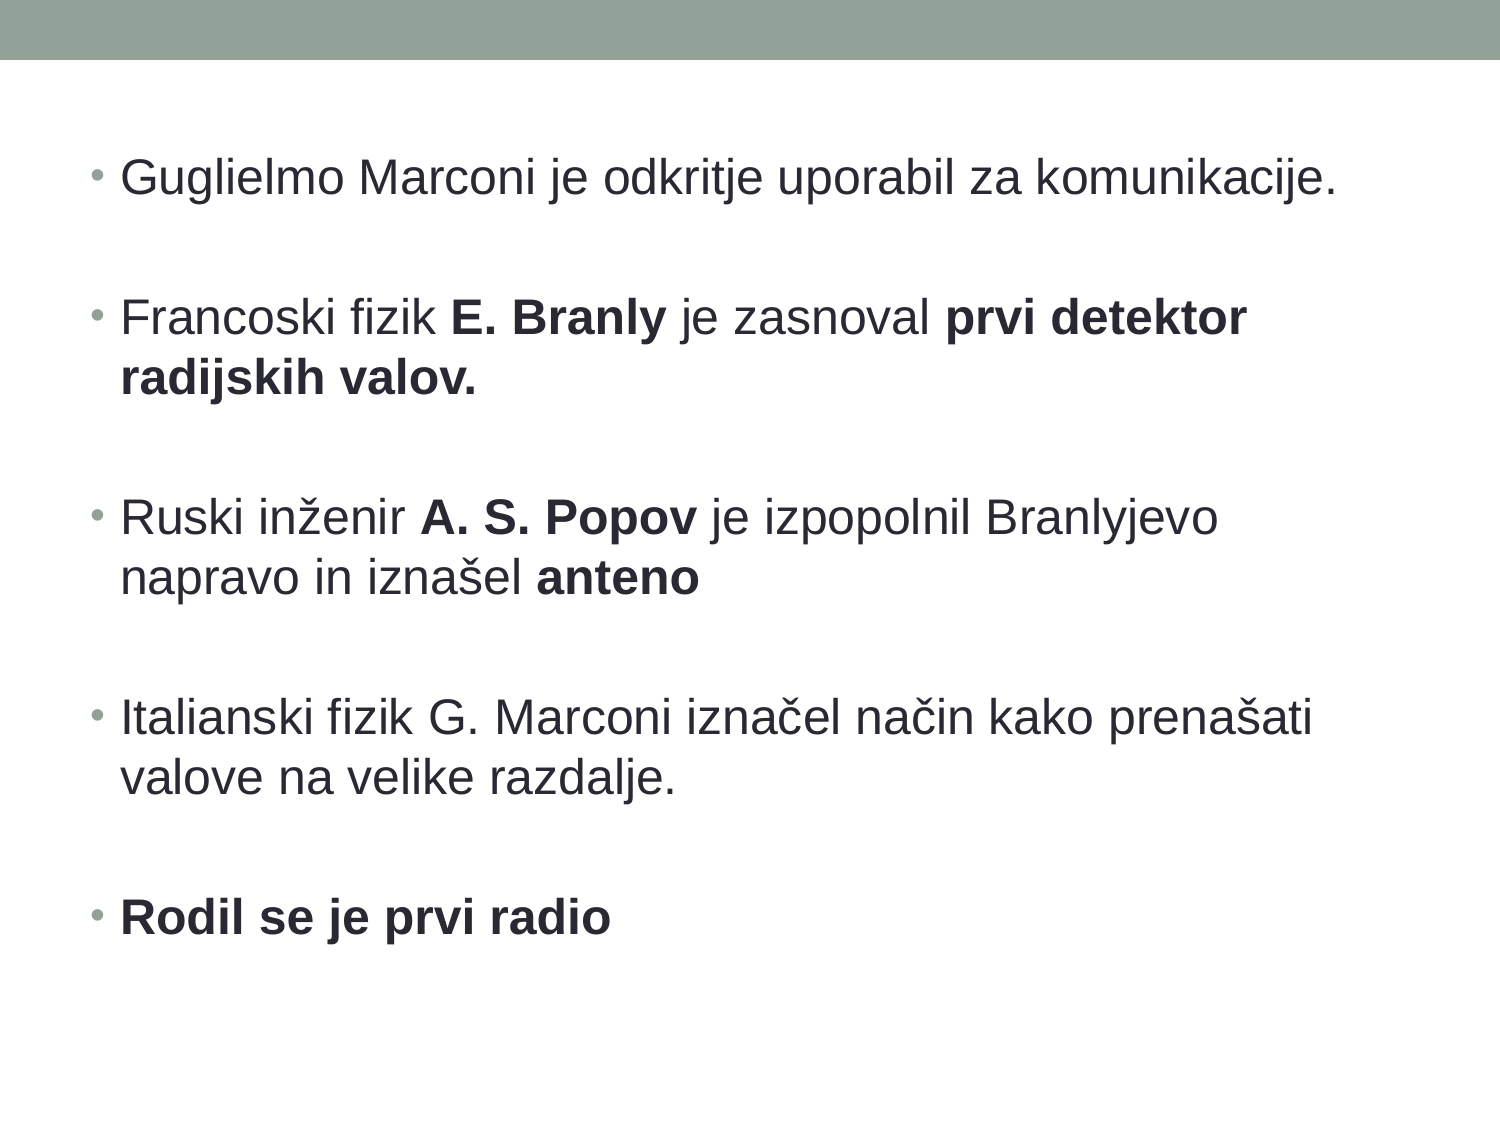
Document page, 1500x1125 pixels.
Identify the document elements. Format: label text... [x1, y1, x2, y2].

list Guglielmo Marconi je odkritje uporabil za komunikacije. Francoski fizik E. Branly je zasnoval prvi detektor radijskih valov. Ruski inženir A. S. Popov je izpopolnil Branlyjevo napravo in iznašel anteno Italianski fizik G. Marconi iznačel način kako prenašati valove na velike razdalje. Rodil se je prvi radio [75, 137, 1425, 1063]
